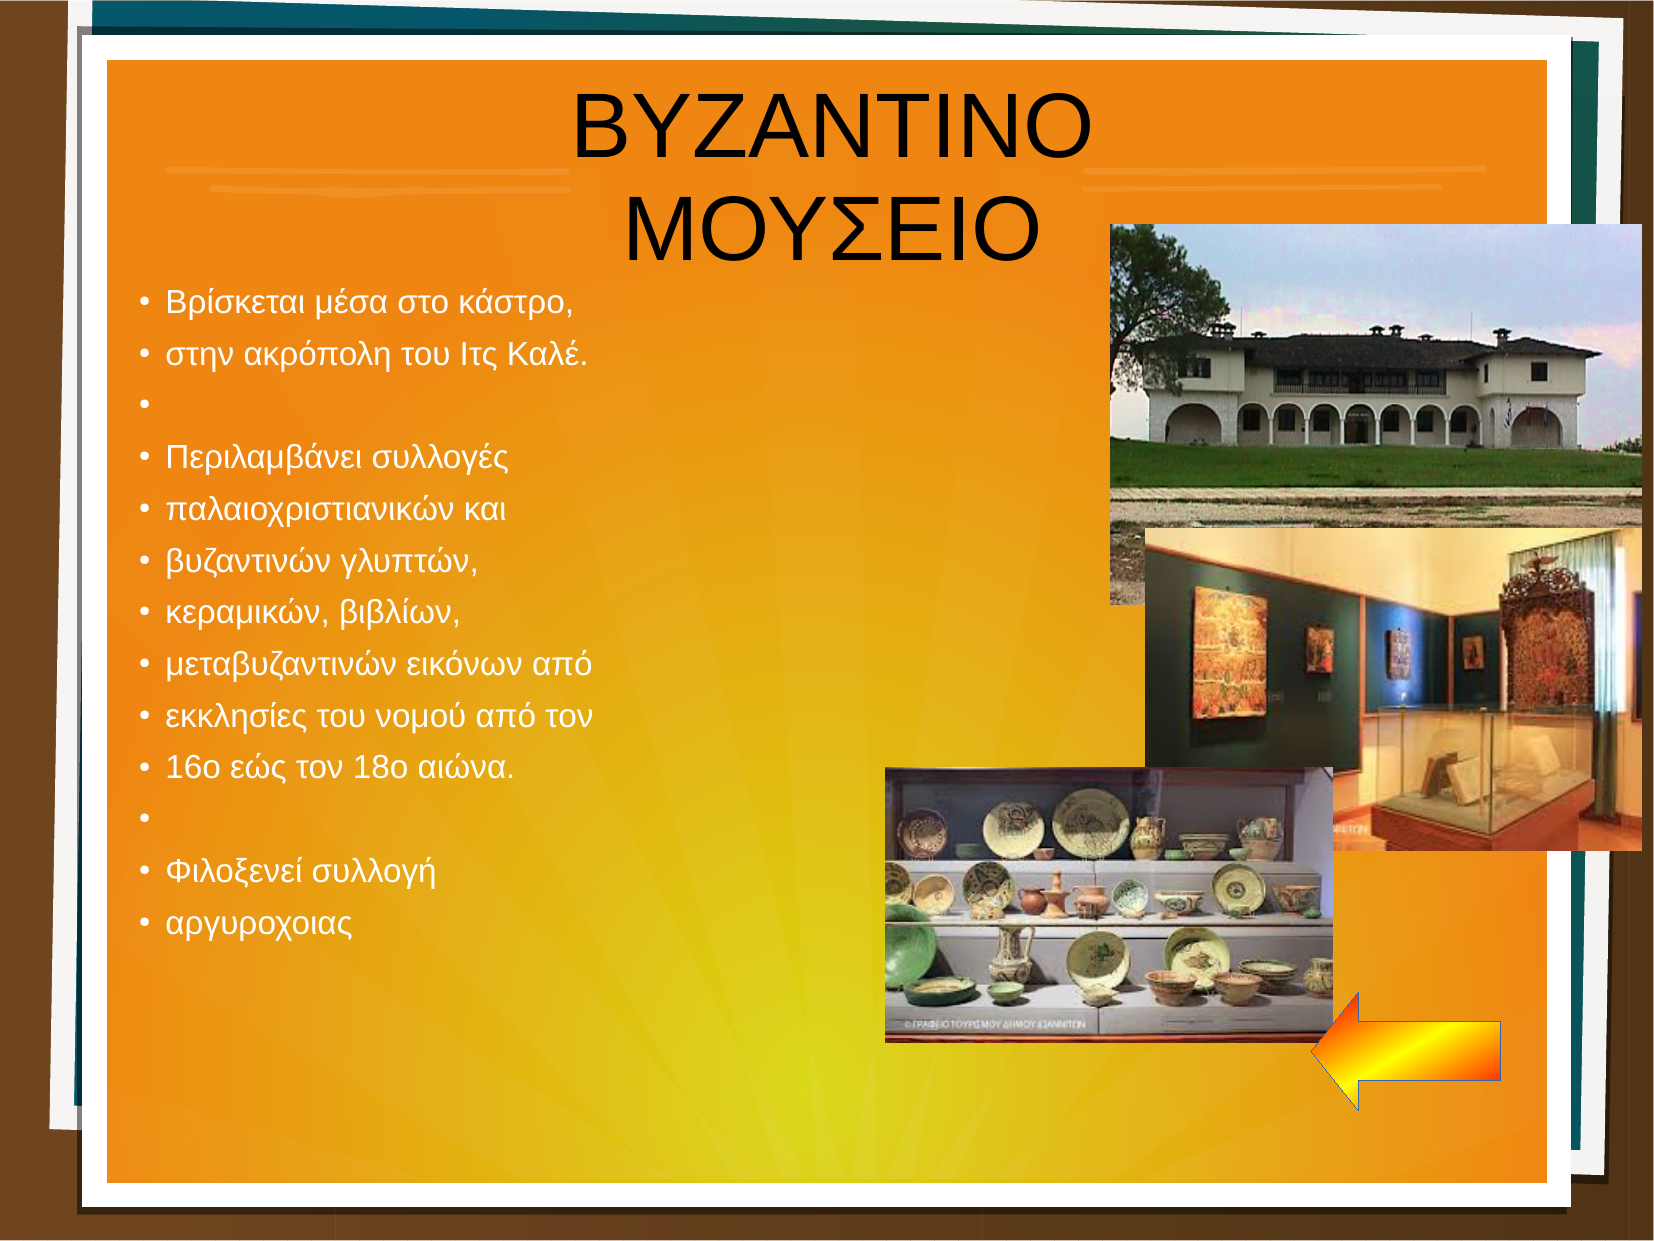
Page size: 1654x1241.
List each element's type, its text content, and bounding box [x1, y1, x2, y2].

title ΒΥΖΑΝΤΙΝΟ ΜΟΥΣΕΙΟ [566, 74, 1099, 280]
text_box [1311, 992, 1501, 1111]
picture [885, 224, 1642, 1043]
list Βρίσκεται μέσα στο κάστρο, στην ακρόπολη του Ιτς Καλέ. Περιλαμβάνει συλλογές παλαιοχριστιανικών και βυζαντινών γλυπτών, κεραμικών, βιβλίων, μεταβυζαντινών εικόνων από εκκλησίες του νομού από τον 16ο εώς τον 18ο αιώνα. Φιλοξενεί συλλογή αργυροχοιας [129, 283, 1010, 945]
